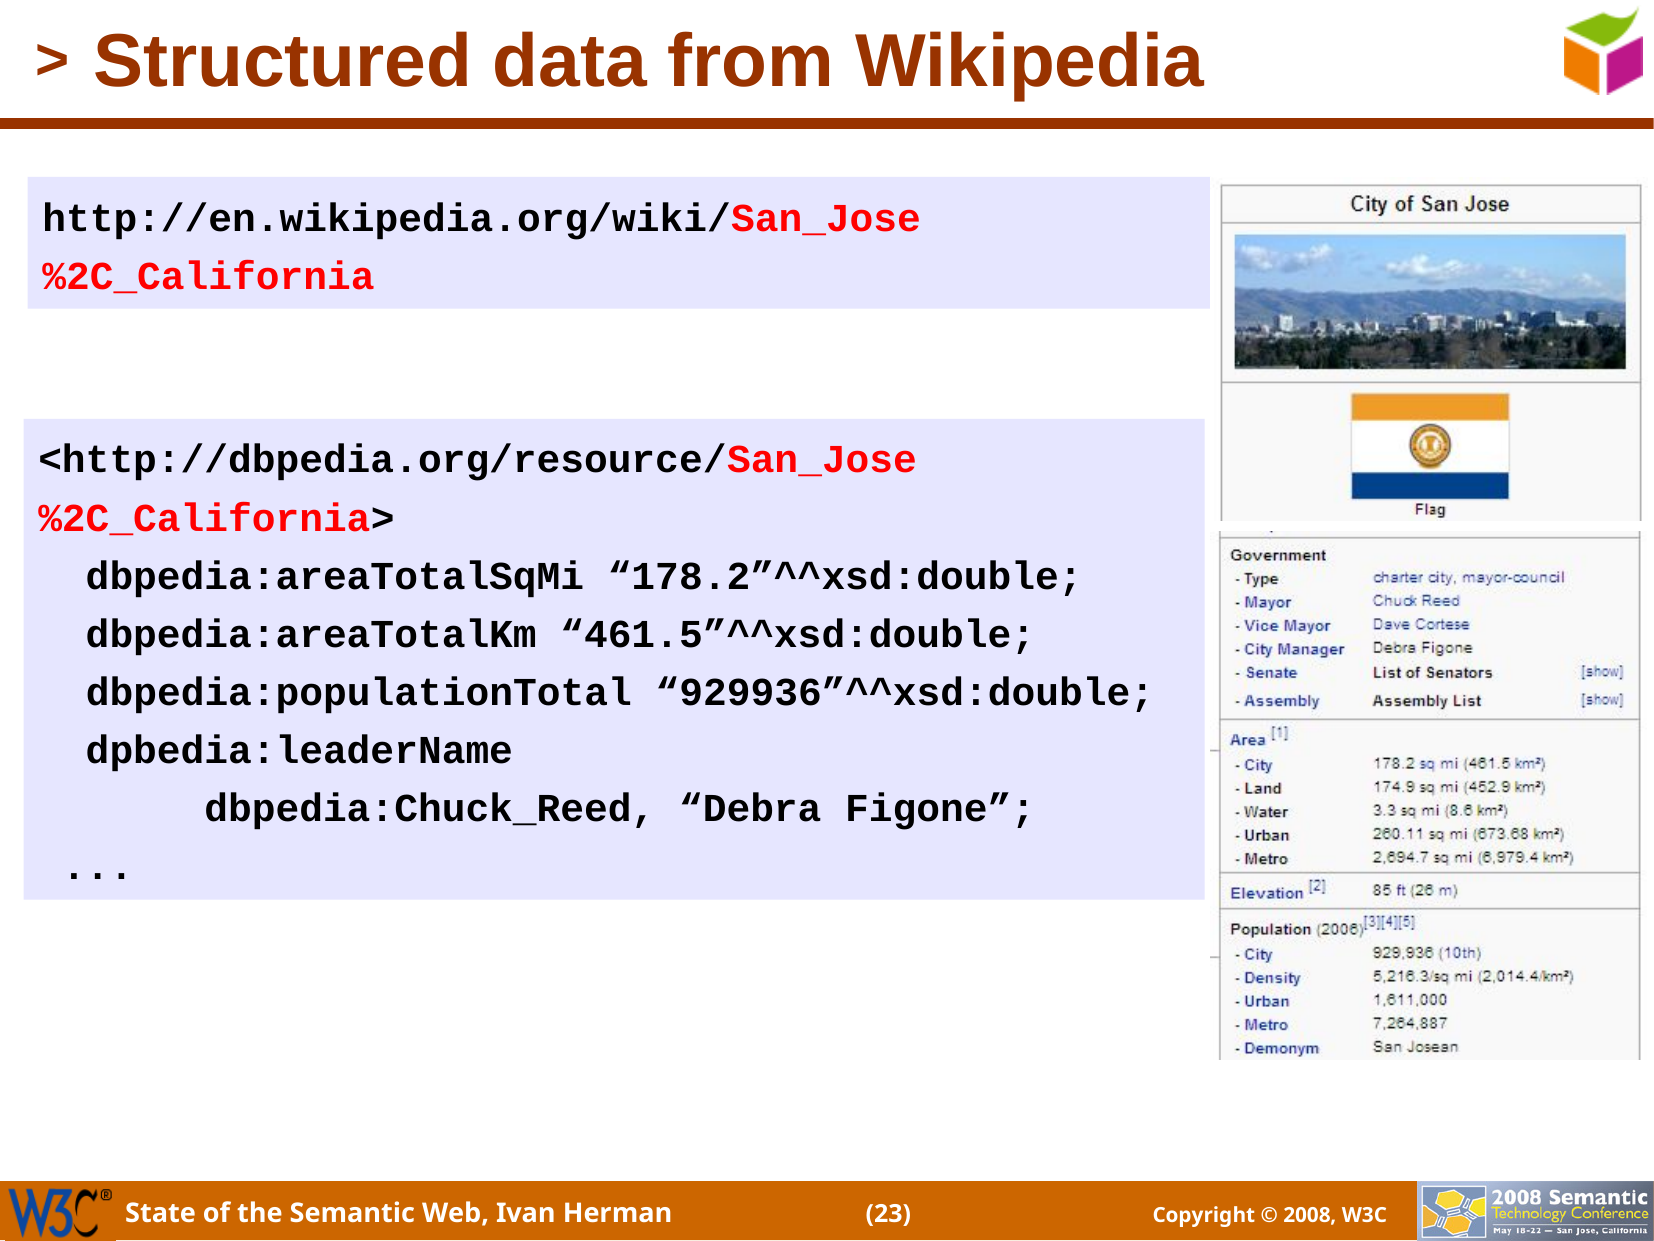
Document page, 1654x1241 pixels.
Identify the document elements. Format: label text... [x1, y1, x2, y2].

title Structured data from Wikipedia [93, 0, 1536, 119]
text_box http://en.wikipedia.org/wiki/San_Jose%2C_California [27, 176, 1211, 309]
picture [5, 1186, 116, 1241]
picture [1417, 1181, 1654, 1241]
picture [1210, 177, 1648, 521]
picture [1210, 531, 1647, 1060]
text_box <http://dbpedia.org/resource/San_Jose%2C_California> dbpedia:areaTotalSqMi “178.2”^^xsd:double; dbpedia:areaTotalKm “461.5”^^xsd:double; dbpedia:populationTotal “929936”^^xsd:double; dpbedia:leaderName dbpedia:Chuck_Reed, “Debra Figone”; ... [23, 418, 1205, 900]
picture [1564, 5, 1643, 95]
